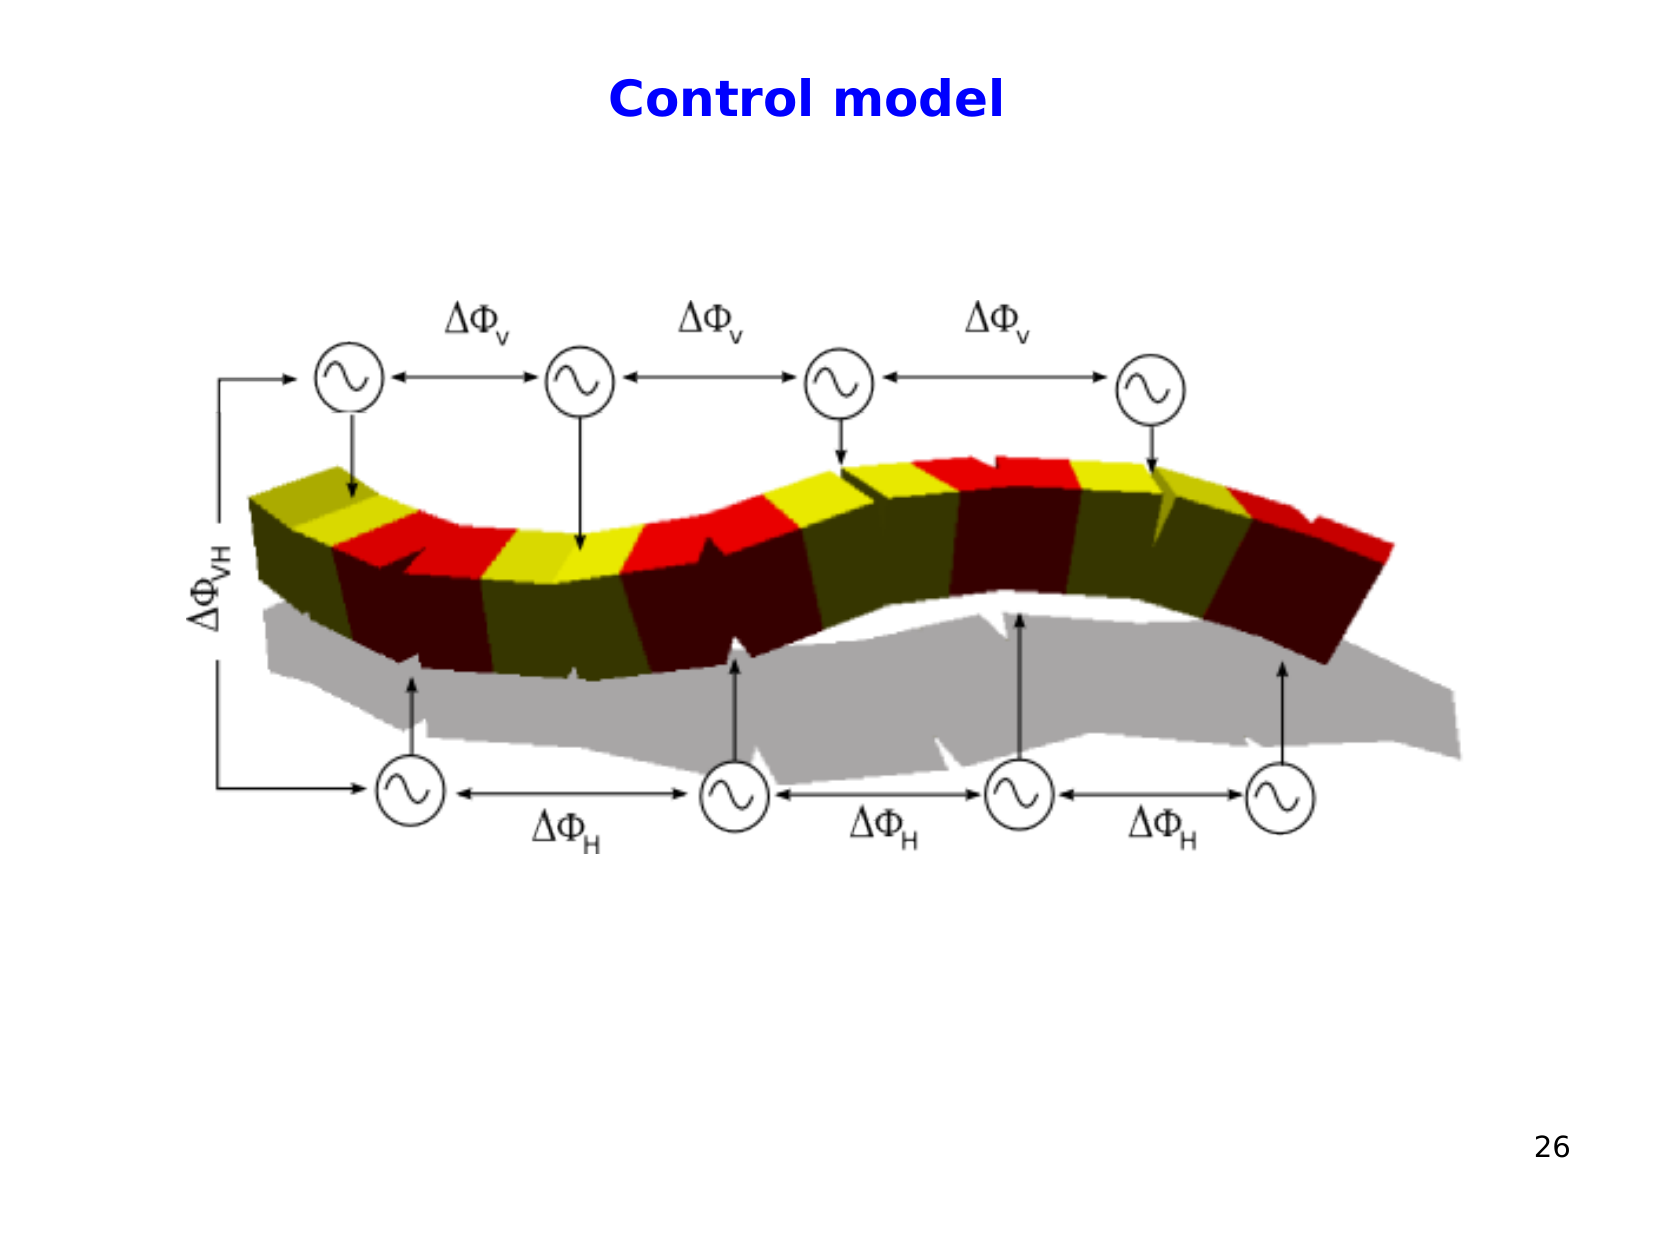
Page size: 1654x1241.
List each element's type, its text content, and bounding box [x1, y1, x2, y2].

picture [186, 300, 1501, 854]
text_box Control model [593, 62, 1021, 136]
